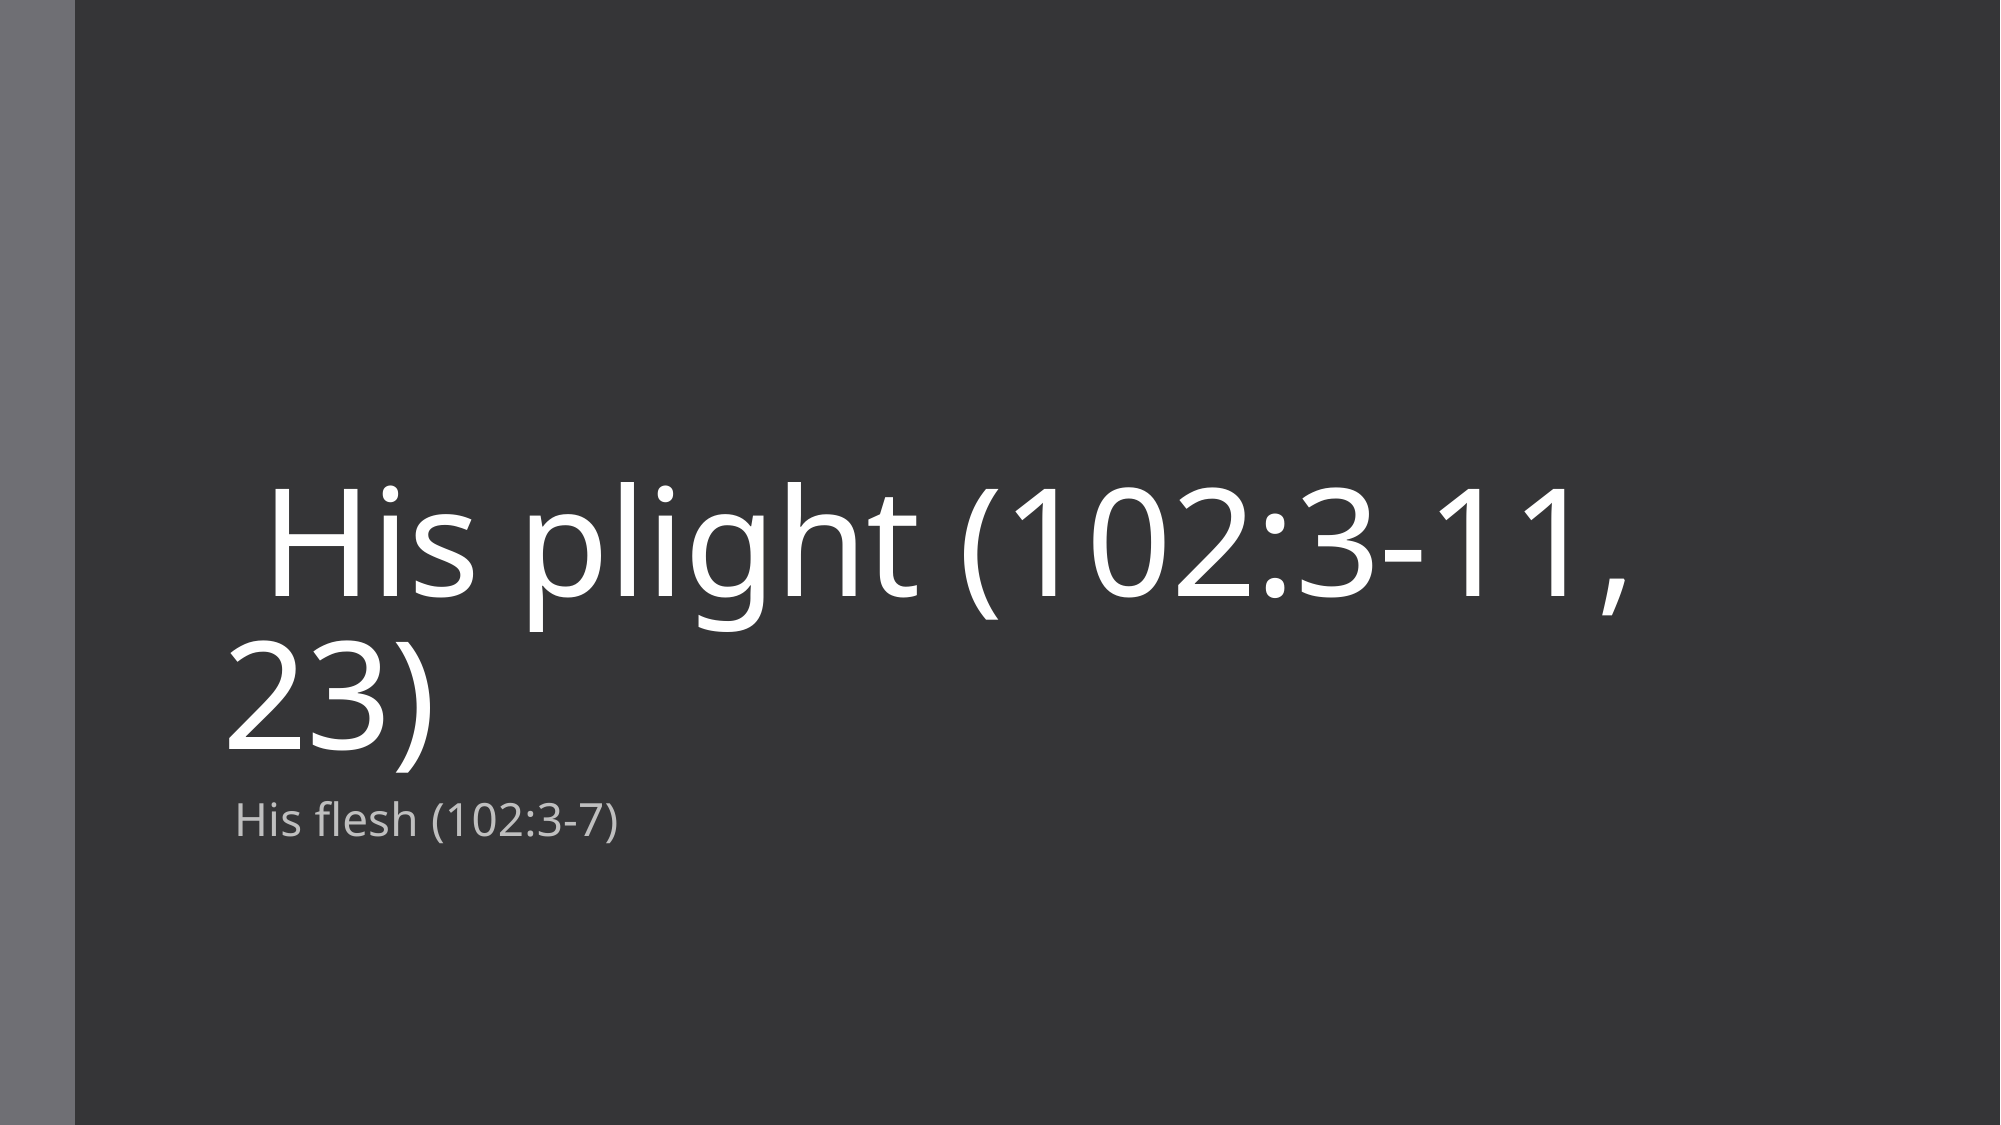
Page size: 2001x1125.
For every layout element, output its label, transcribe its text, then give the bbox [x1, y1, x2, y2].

subtitle His flesh (102:3-7) [206, 787, 1752, 1066]
title His plight (102:3-11, 23) [206, 124, 1752, 787]
